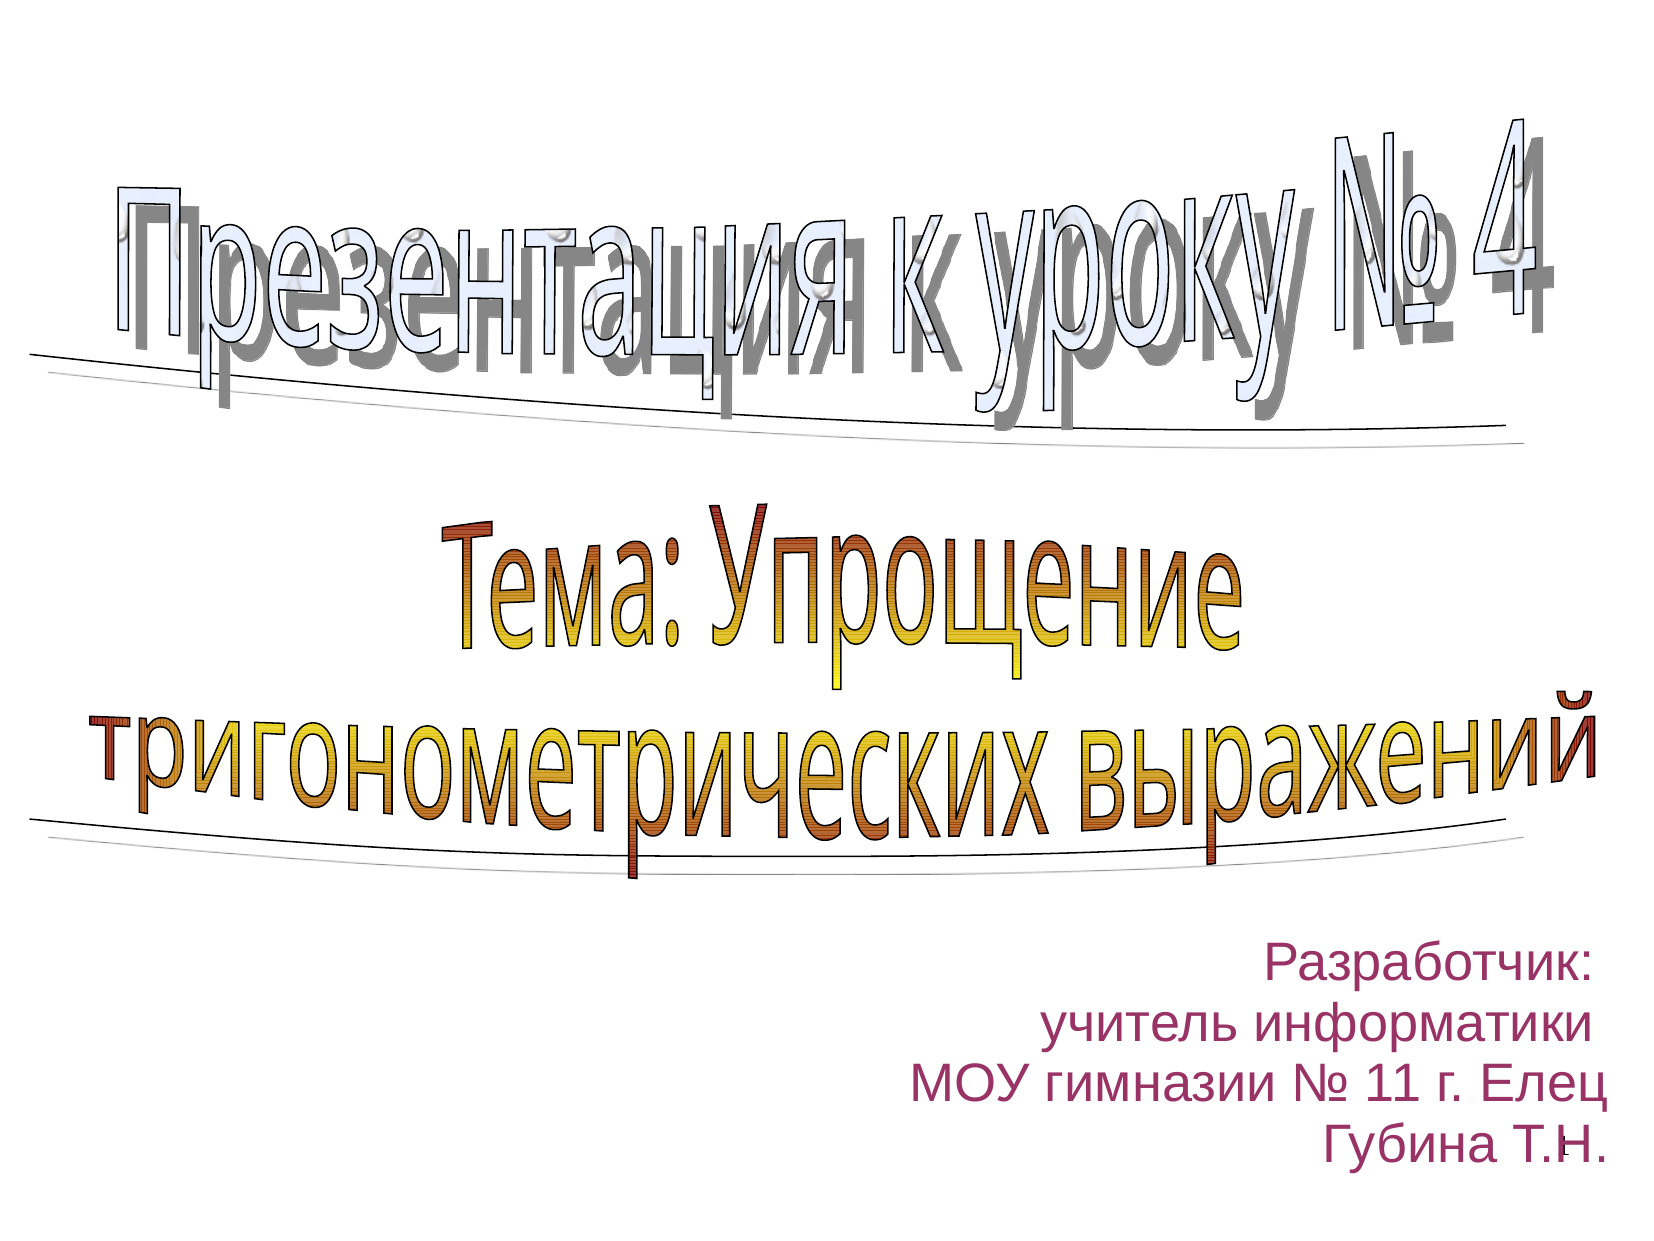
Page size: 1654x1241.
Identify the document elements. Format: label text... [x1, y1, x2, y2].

text_box Тема: Упрощение тригонометрических выражений [1207, 726, 1251, 865]
text_box Тема: Упрощение тригонометрических выражений [578, 730, 620, 831]
text_box Презентация к уроку № 4 [458, 229, 513, 354]
text_box Тема: Упрощение тригонометрических выражений [442, 521, 492, 649]
text_box Тема: Упрощение тригонометрических выражений [1081, 730, 1124, 831]
text_box Тема: Упрощение тригонометрических выражений [1434, 720, 1478, 798]
text_box Тема: Упрощение тригонометрических выражений [1082, 545, 1126, 646]
text_box Тема: Упрощение тригонометрических выражений [744, 732, 787, 838]
text_box Тема: Упрощение тригонометрических выражений [1307, 724, 1377, 813]
text_box Тема: Упрощение тригонометрических выражений [546, 545, 600, 647]
text_box Тема: Упрощение тригонометрических выражений [887, 536, 934, 645]
text_box Тема: Упрощение тригонометрических выражений [1135, 730, 1176, 828]
text_box Тема: Упрощение тригонометрических выражений [832, 535, 877, 690]
text_box Тема: Упрощение тригонометрических выражений [529, 728, 573, 830]
text_box Тема: Упрощение тригонометрических выражений [1380, 721, 1422, 804]
text_box Презентация к уроку № 4 [975, 210, 1035, 413]
text_box Тема: Упрощение тригонометрических выражений [1551, 716, 1595, 783]
text_box Тема: Упрощение тригонометрических выражений [290, 722, 337, 808]
text_box Тема: Упрощение тригонометрических выражений [254, 722, 285, 800]
text_box Тема: Упрощение тригонометрических выражений [946, 539, 1021, 679]
text_box Презентация к уроку № 4 [525, 229, 576, 354]
text_box Презентация к уроку № 4 [893, 215, 944, 353]
text_box Презентация к уроку № 4 [200, 224, 256, 390]
text_box Тема: Упрощение тригонометрических выражений [195, 720, 239, 797]
text_box Тема: Упрощение тригонометрических выражений [491, 549, 534, 649]
text_box Презентация к уроку № 4 [1184, 195, 1235, 342]
text_box Презентация к уроку № 4 [1404, 302, 1434, 325]
text_box Тема: Упрощение тригонометрических выражений [948, 732, 993, 837]
text_box Тема: Упрощение тригонометрических выражений [709, 504, 767, 646]
text_box Презентация к уроку № 4 [390, 228, 443, 353]
text_box Тема: Упрощение тригонометрических выражений [139, 717, 183, 814]
text_box Презентация к уроку № 4 [1335, 132, 1394, 331]
text_box Тема: Упрощение тригонометрических выражений [1260, 725, 1301, 818]
text_box Тема: Упрощение тригонометрических выражений [1002, 731, 1049, 836]
text_box Тема: Упрощение тригонометрических выражений [799, 731, 843, 841]
text_box Тема: Упрощение тригонометрических выражений [899, 732, 940, 838]
text_box Презентация к уроку № 4 [1474, 119, 1536, 315]
text_box Презентация к уроку № 4 [724, 223, 780, 355]
text_box Тема: Упрощение тригонометрических выражений [1198, 553, 1241, 651]
text_box Презентация к уроку № 4 [582, 226, 634, 357]
text_box Презентация к уроку № 4 [791, 220, 845, 355]
text_box Тема: Упрощение тригонометрических выражений [611, 541, 653, 647]
text_box Разработчик: учитель информатики МОУ гимназии № 11 г. Елец Губина Т.Н. [797, 924, 1625, 1182]
text_box Презентация к уроку № 4 [651, 227, 713, 400]
text_box Тема: Упрощение тригонометрических выражений [1141, 549, 1186, 648]
text_box Презентация к уроку № 4 [1043, 205, 1099, 411]
text_box Презентация к уроку № 4 [268, 226, 322, 348]
text_box Тема: Упрощение тригонометрических выражений [774, 537, 817, 643]
text_box Тема: Упрощение тригонометрических выражений [89, 716, 130, 780]
text_box Тема: Упрощение тригонометрических выражений [628, 730, 673, 879]
text_box Тема: Упрощение тригонометрических выражений [685, 732, 730, 837]
text_box Тема: Упрощение тригонометрических выражений [852, 731, 889, 840]
text_box Презентация к уроку № 4 [1111, 200, 1169, 347]
text_box Презентация к уроку № 4 [1235, 189, 1295, 402]
text_box Тема: Упрощение тригонометрических выражений [404, 725, 451, 820]
text_box Тема: Упрощение тригонометрических выражений [1492, 718, 1536, 790]
text_box Презентация к уроку № 4 [118, 187, 181, 336]
text_box Презентация к уроку № 4 [1401, 195, 1437, 287]
text_box Тема: Упрощение тригонометрических выражений [463, 728, 517, 826]
text_box Тема: Упрощение тригонометрических выражений [1027, 541, 1070, 647]
text_box Тема: Упрощение тригонометрических выражений [349, 725, 393, 814]
text_box Презентация к уроку № 4 [330, 228, 379, 351]
